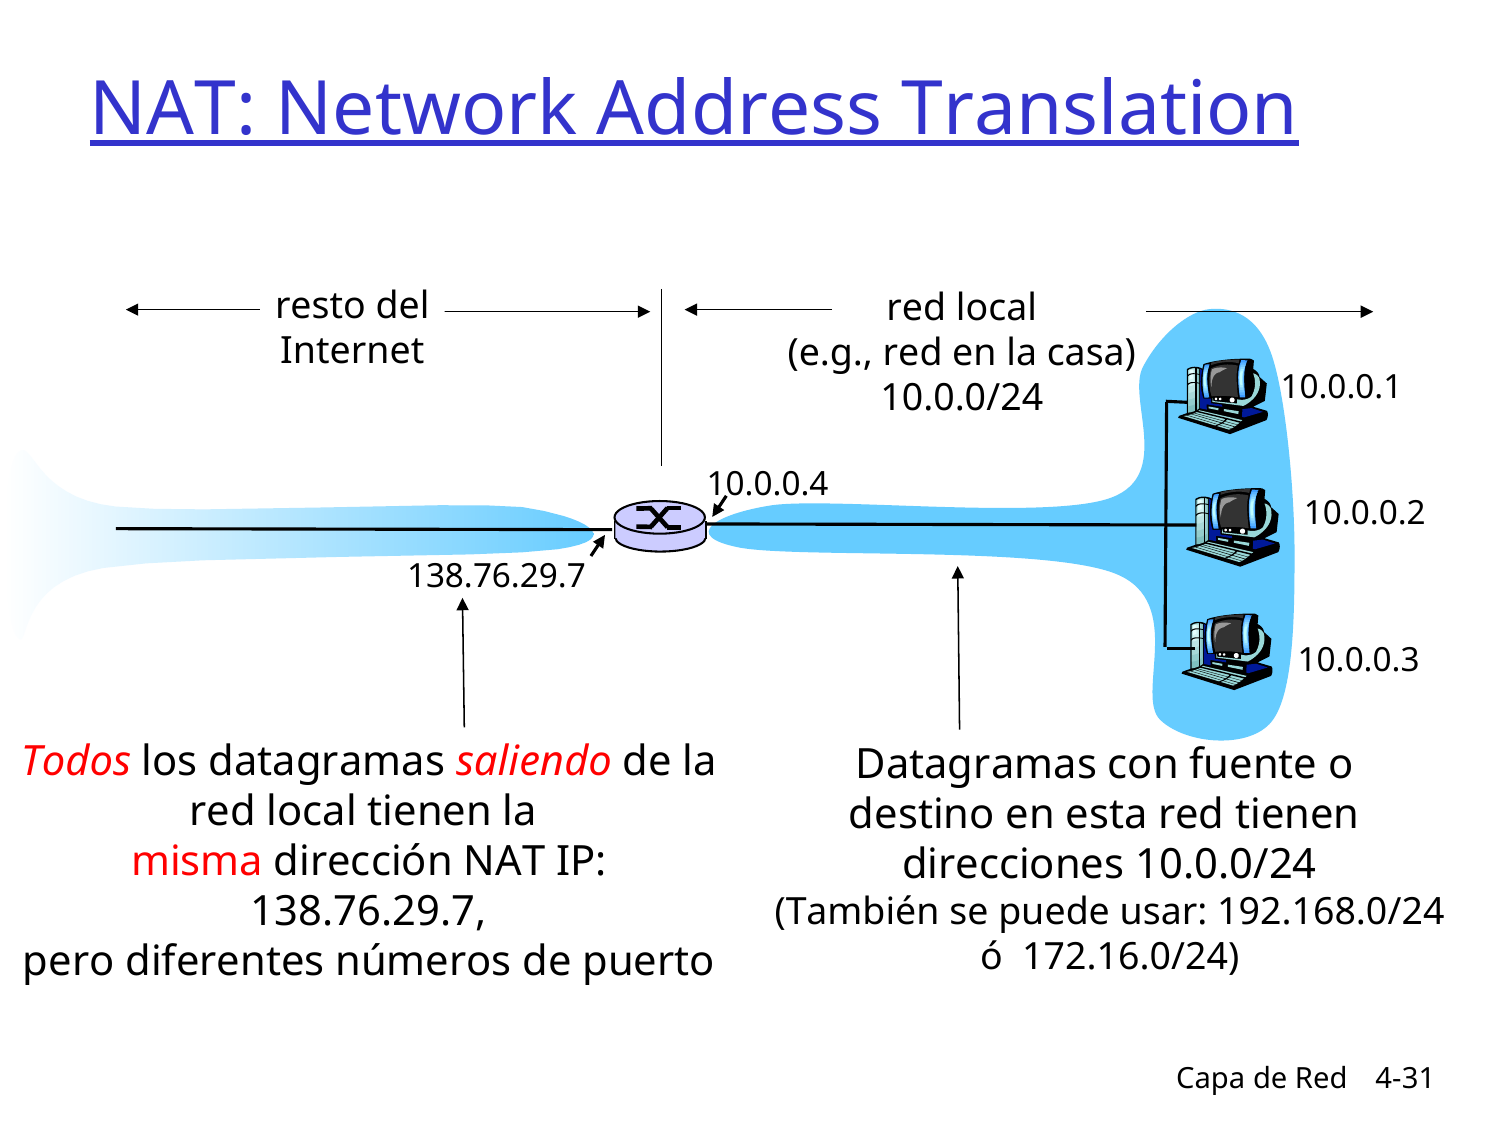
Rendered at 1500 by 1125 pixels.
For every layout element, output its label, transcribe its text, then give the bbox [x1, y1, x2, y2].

text_box [614, 501, 706, 552]
text_box 10.0.0.1 [1265, 357, 1418, 414]
chart [1186, 487, 1282, 567]
text_box [4, 450, 594, 640]
text_box 10.0.0.4 [691, 454, 844, 511]
text_box 138.76.29.7 [392, 546, 601, 602]
text_box 10.0.0.2 [1289, 483, 1441, 540]
text_box Todos los datagramas saliendo de la red local tienen la misma dirección NAT IP: 138.76.29.7, pero diferentes números de puerto [0, 725, 739, 992]
text_box red local (e.g., red en la casa) 10.0.0/24 [772, 275, 1152, 426]
chart [1178, 358, 1270, 435]
text_box resto del Internet [260, 273, 445, 379]
text_box 10.0.0.3 [1282, 630, 1435, 687]
chart [1181, 612, 1274, 691]
text_box [708, 404, 1295, 728]
text_box Datagramas con fuente o destino en esta red tienen direcciones 10.0.0/24 (También se puede usar: 192.168.0/24 ó 172.16.0/24) [759, 728, 1460, 985]
title NAT: Network Address Translation [75, 23, 1463, 188]
text_box [716, 312, 1273, 523]
